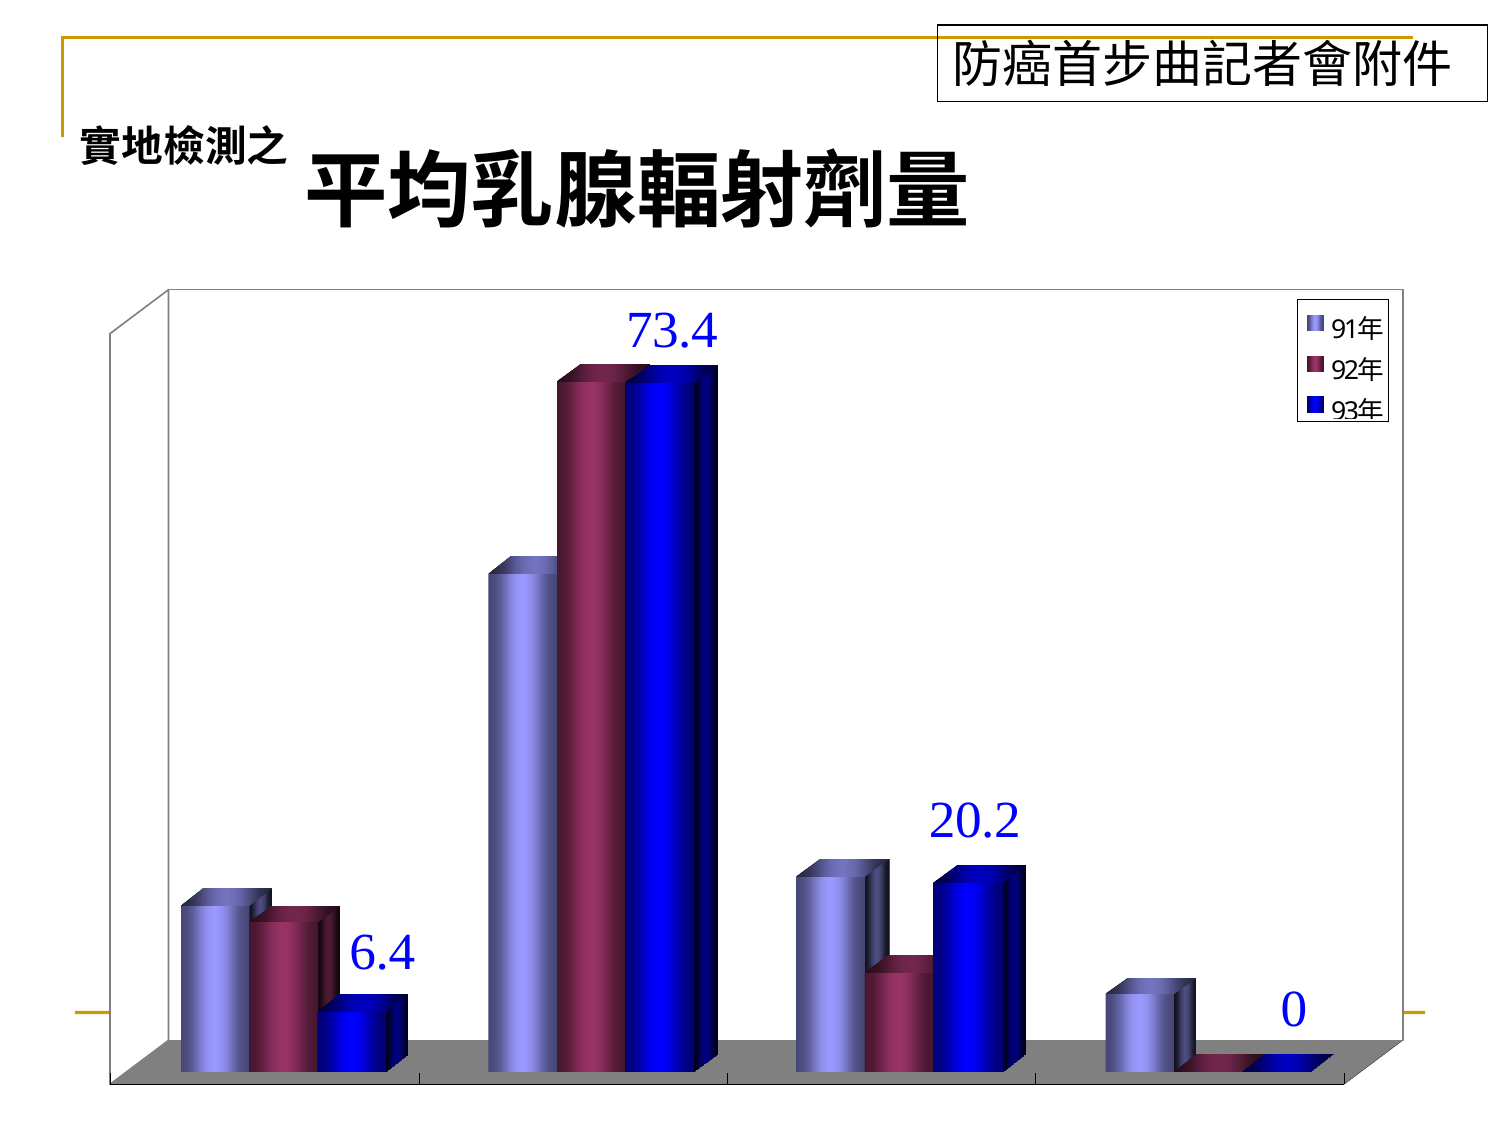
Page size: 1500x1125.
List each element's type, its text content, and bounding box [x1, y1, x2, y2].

text_box 防癌首步曲記者會附件 [937, 24, 1488, 102]
title 平均乳腺輻射劑量 [289, 129, 1199, 260]
text_box 實地檢測之 [64, 112, 304, 178]
chart [5, 261, 1465, 1125]
